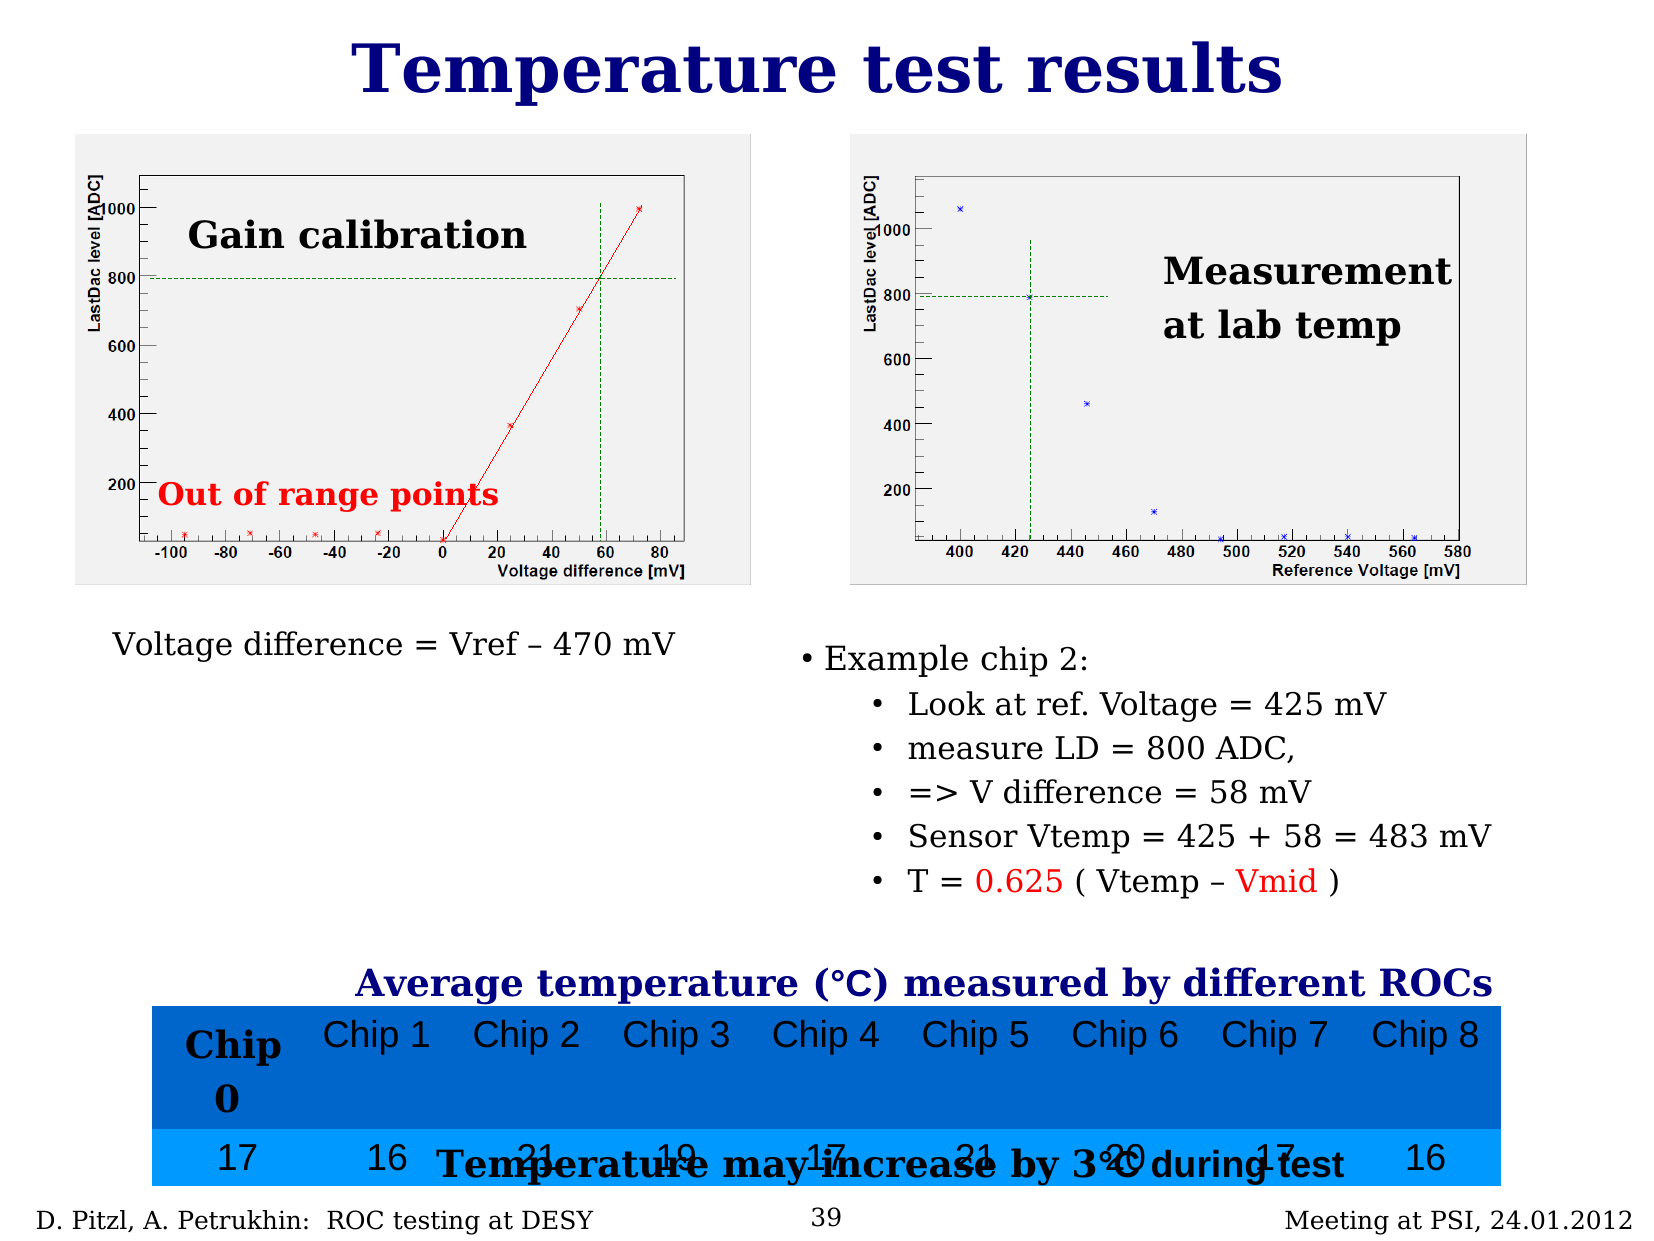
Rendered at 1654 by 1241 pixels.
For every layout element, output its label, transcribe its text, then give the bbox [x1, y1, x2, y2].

table_header Chip 1 [302, 1006, 452, 1129]
table_header Chip 4 [751, 1006, 901, 1129]
table_header Chip 7 [1200, 1006, 1350, 1129]
table_header Chip 0 [152, 1006, 302, 1129]
text_box Measurement at lab temp [1162, 239, 1453, 338]
text_box Example chip 2: Look at ref. Voltage = 425 mV measure LD = 800 ADC, => V difference = 58 mV Sensor Vtemp = 425 + 58 = 483 mV T = 0.625 ( Vtemp – Vmid ) [801, 631, 1522, 906]
table_cell 19 [601, 1177, 751, 1186]
table_cell 17 [751, 1177, 901, 1186]
table_header Chip 3 [601, 1006, 751, 1129]
picture [850, 134, 1527, 585]
table_header Chip 2 [452, 1006, 601, 1129]
picture [75, 134, 751, 585]
table_cell 21 [452, 1177, 601, 1186]
table_header Chip 6 [1050, 1006, 1200, 1129]
title Temperature test results [112, 23, 1525, 115]
table_header Chip 5 [901, 1006, 1050, 1129]
table_cell 17 [152, 1129, 302, 1186]
table_cell 17 [1200, 1129, 1350, 1186]
text_box Average temperature (°C) measured by different ROCs [355, 951, 1496, 996]
text_box Voltage difference = Vref – 470 mV [100, 615, 677, 655]
table_header Chip 8 [1350, 1006, 1501, 1129]
text_box Gain calibration [187, 203, 541, 248]
table_cell 16 [1350, 1129, 1501, 1186]
table_cell 21 [901, 1177, 1050, 1186]
text_box Temperature may increase by 3°C during test [436, 1132, 1345, 1177]
table_cell 16 [302, 1129, 452, 1186]
text_box Out of range points [157, 468, 500, 505]
table_cell 20 [1050, 1177, 1200, 1186]
